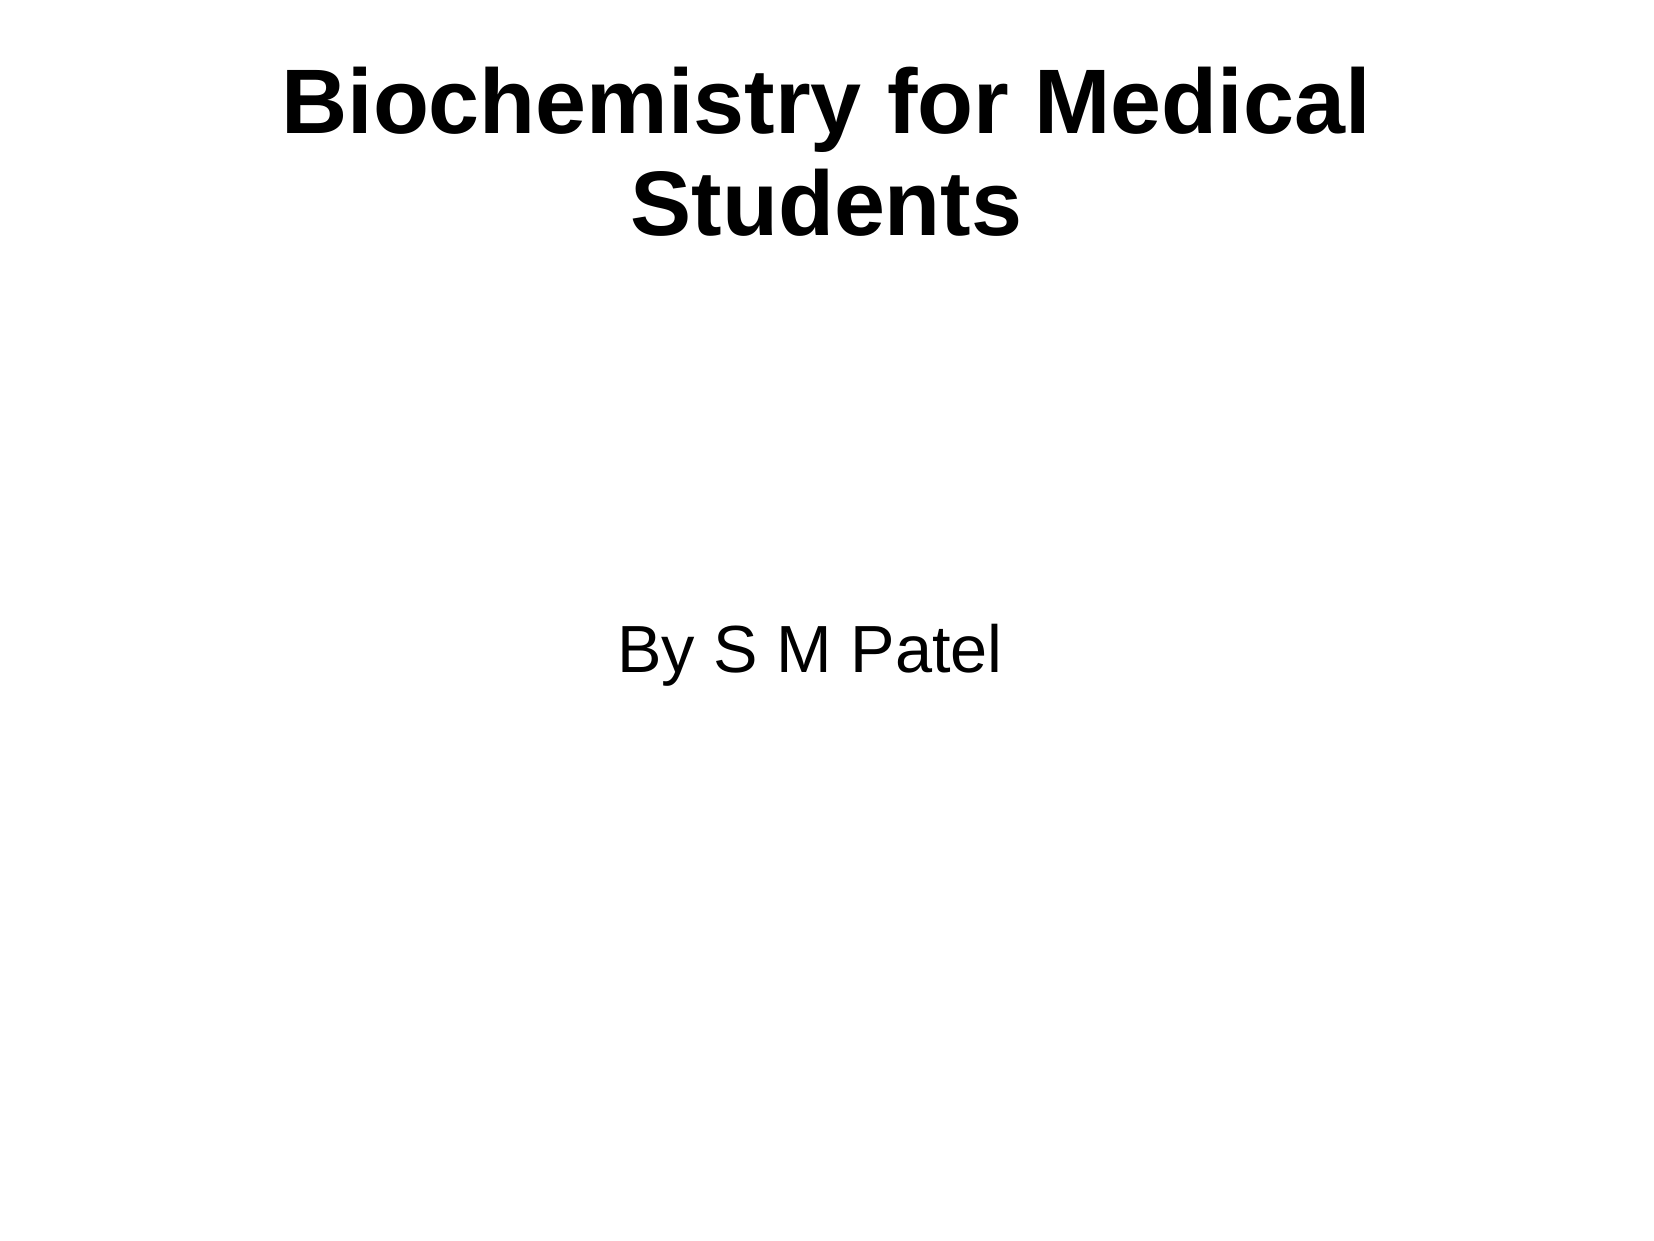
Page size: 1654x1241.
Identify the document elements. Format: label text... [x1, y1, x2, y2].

subtitle By S M Patel [82, 290, 1538, 1010]
title Biochemistry for Medical Students [82, 49, 1571, 257]
